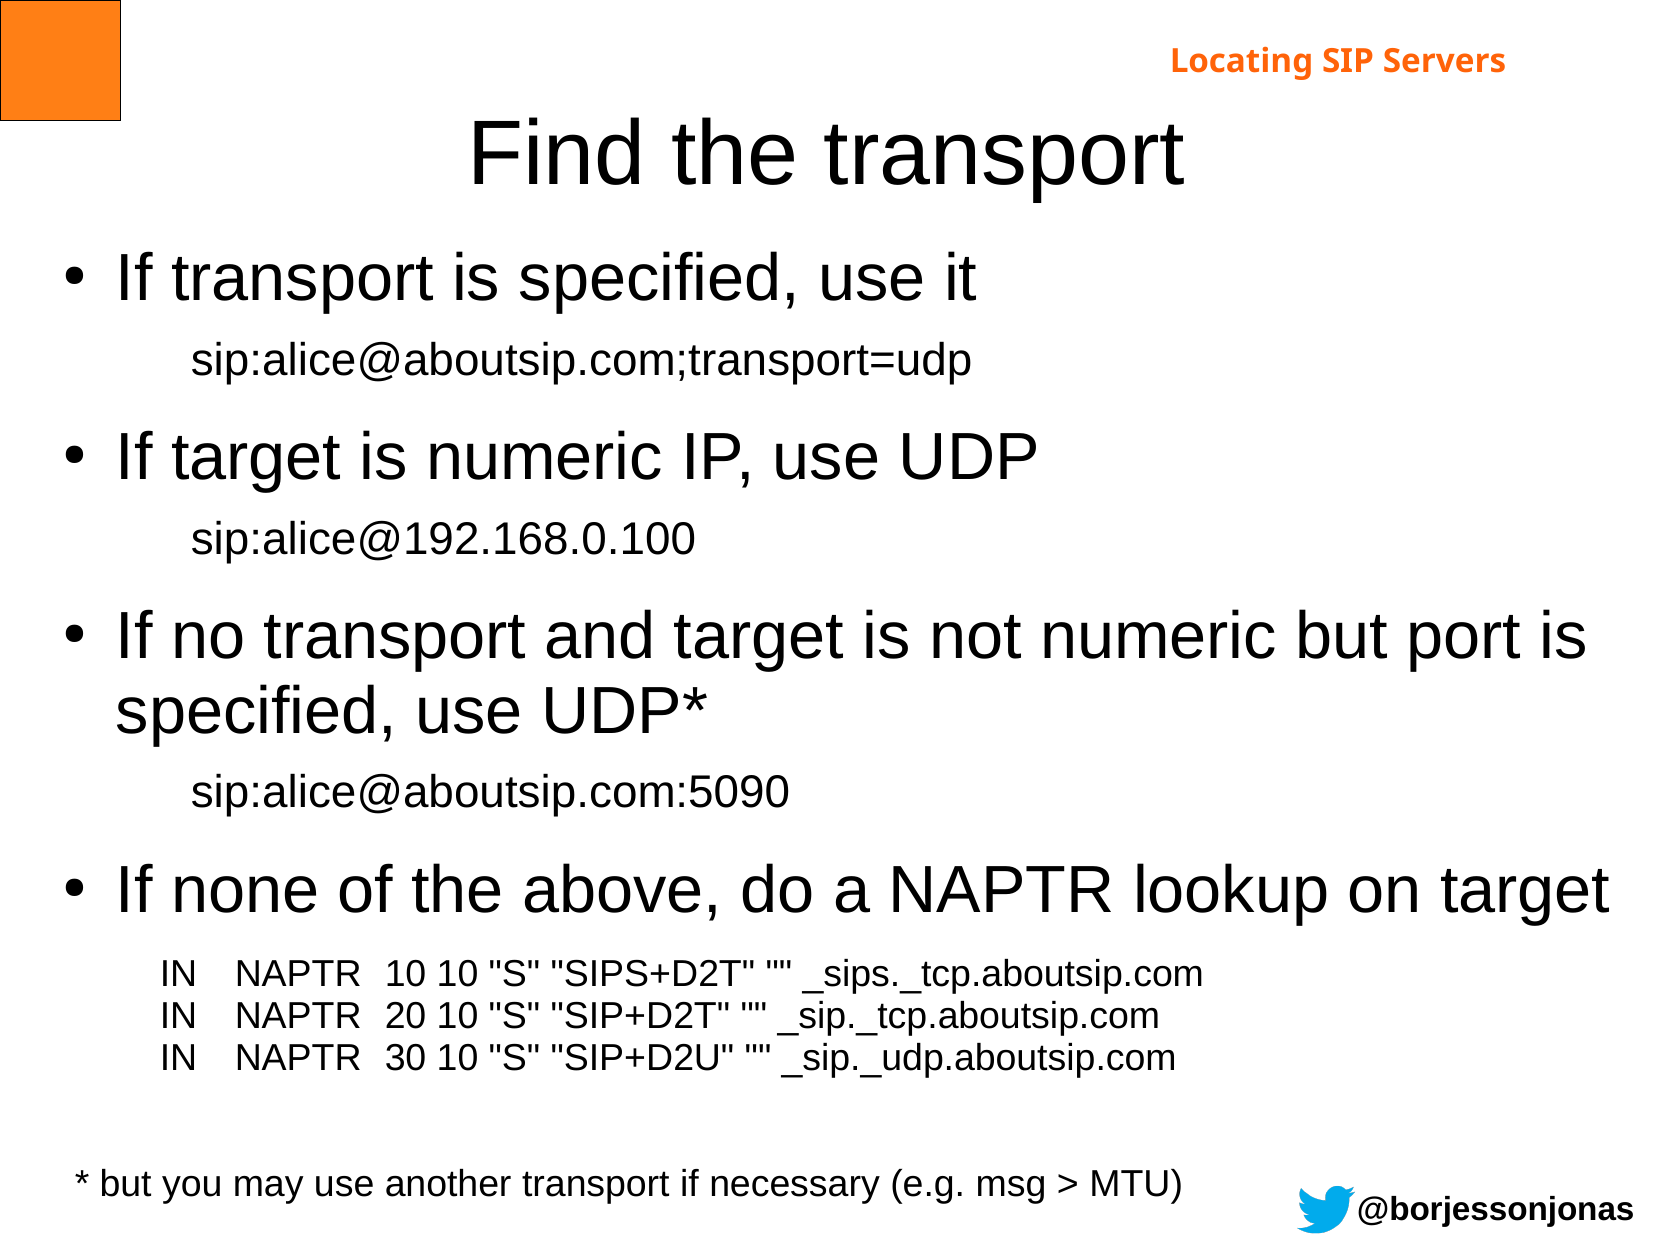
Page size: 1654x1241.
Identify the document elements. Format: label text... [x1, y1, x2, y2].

picture [1277, 1160, 1375, 1241]
list If transport is specified, use it sip:alice@aboutsip.com;transport=udp If target is numeric IP, use UDP sip:alice@192.168.0.100 If no transport and target is not numeric but port is specified, use UDP* sip:alice@aboutsip.com:5090 If none of the above, do a NAPTR lookup on target [45, 240, 1621, 1059]
title Find the transport [82, 49, 1571, 240]
text_box Locating SIP Servers [1155, 30, 1622, 100]
text_box IN NAPTR 10 10 "S" "SIPS+D2T" "" _sips._tcp.aboutsip.com IN NAPTR 20 10 "S" "SIP+D2T" "" _sip._tcp.aboutsip.com IN NAPTR 30 10 "S" "SIP+D2U" "" _sip._udp.aboutsip.com [145, 945, 1261, 1086]
text_box * but you may use another transport if necessary (e.g. msg > MTU) [60, 1155, 1246, 1212]
